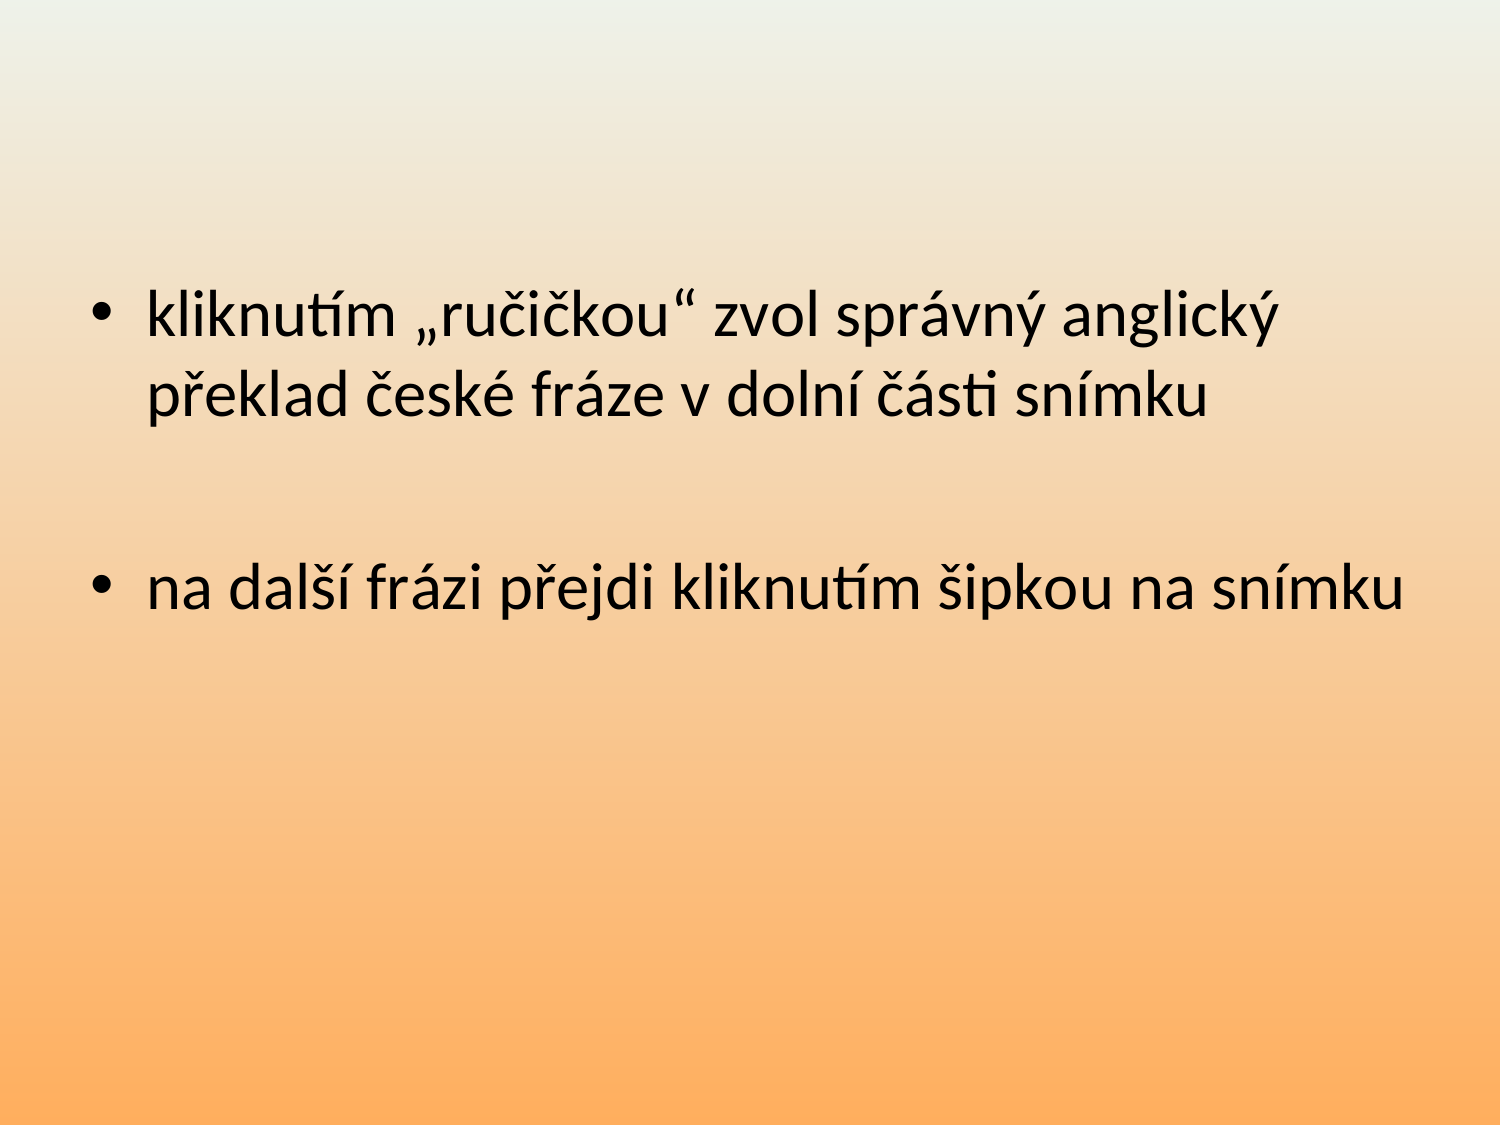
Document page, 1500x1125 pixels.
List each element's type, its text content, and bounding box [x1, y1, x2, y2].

list kliknutím „ručičkou“ zvol správný anglický překlad české fráze v dolní části snímku na další frázi přejdi kliknutím šipkou na snímku [75, 262, 1426, 1006]
